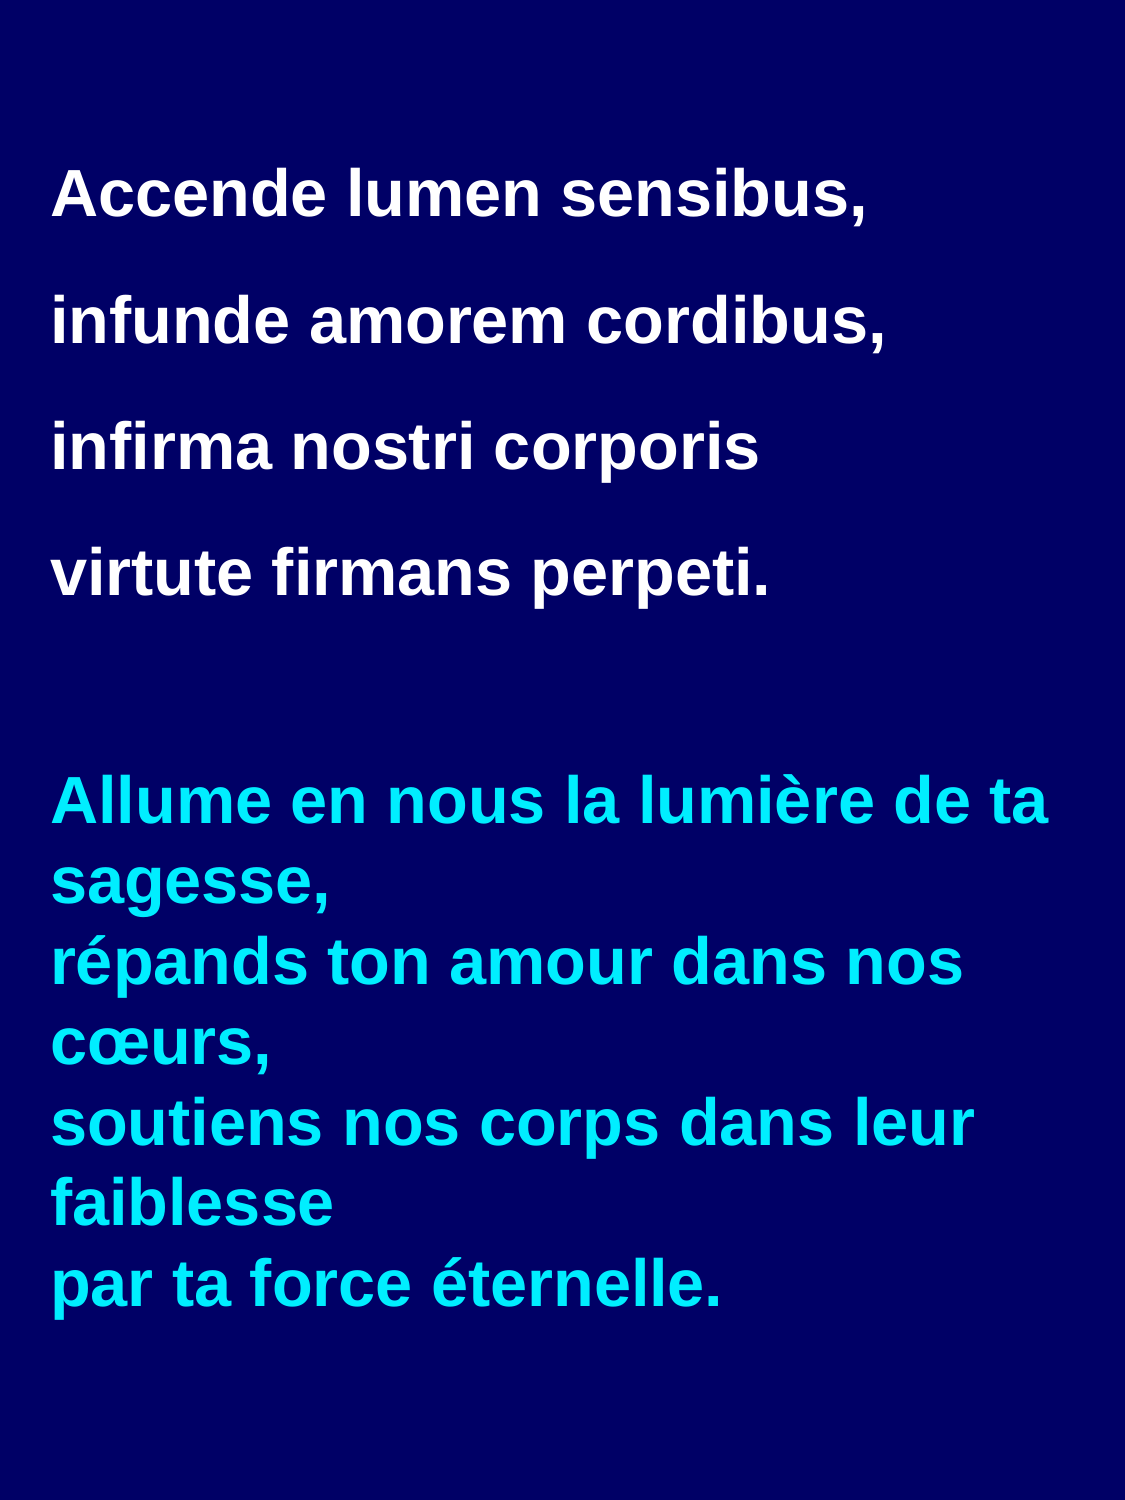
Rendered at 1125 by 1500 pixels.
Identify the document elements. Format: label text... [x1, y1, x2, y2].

text_box Accende lumen sensibus, infunde amorem cordibus, infirma nostri corporis virtute firmans perpeti. Allume en nous la lumière de ta sagesse, répands ton amour dans nos cœurs, soutiens nos corps dans leur faiblesse par ta force éternelle. [35, 47, 1113, 1442]
